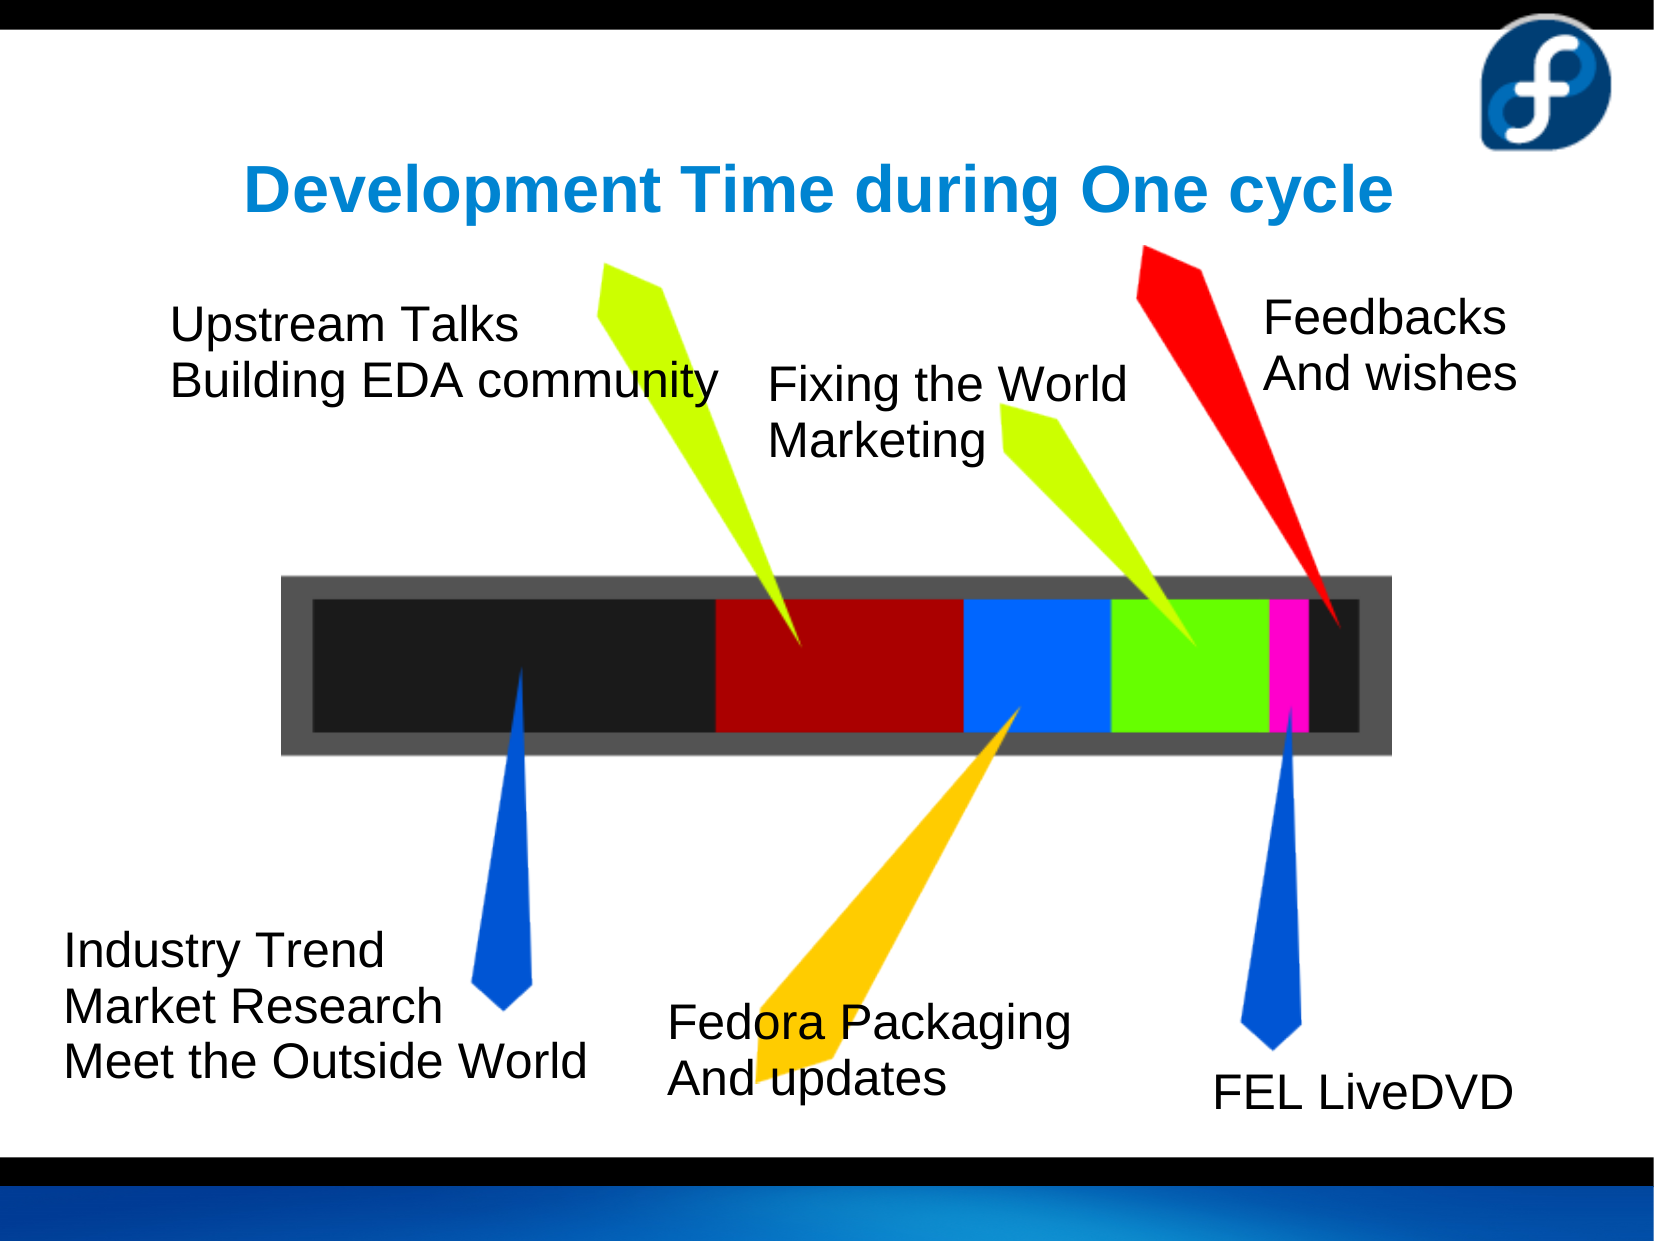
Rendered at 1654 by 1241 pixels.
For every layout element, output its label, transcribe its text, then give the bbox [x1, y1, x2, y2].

text_box FEL LiveDVD [1197, 1056, 1530, 1128]
text_box Industry Trend Market Research Meet the Outside World [48, 914, 604, 1097]
picture [281, 12, 1622, 1084]
text_box Fixing the World Marketing [752, 349, 1144, 476]
text_box Upstream Talks Building EDA community [154, 288, 735, 416]
picture [0, 1186, 1654, 1241]
text_box Development Time during One cycle [229, 144, 1413, 234]
text_box Fedora Packaging And updates [652, 986, 1088, 1114]
text_box Feedbacks And wishes [1248, 281, 1534, 409]
